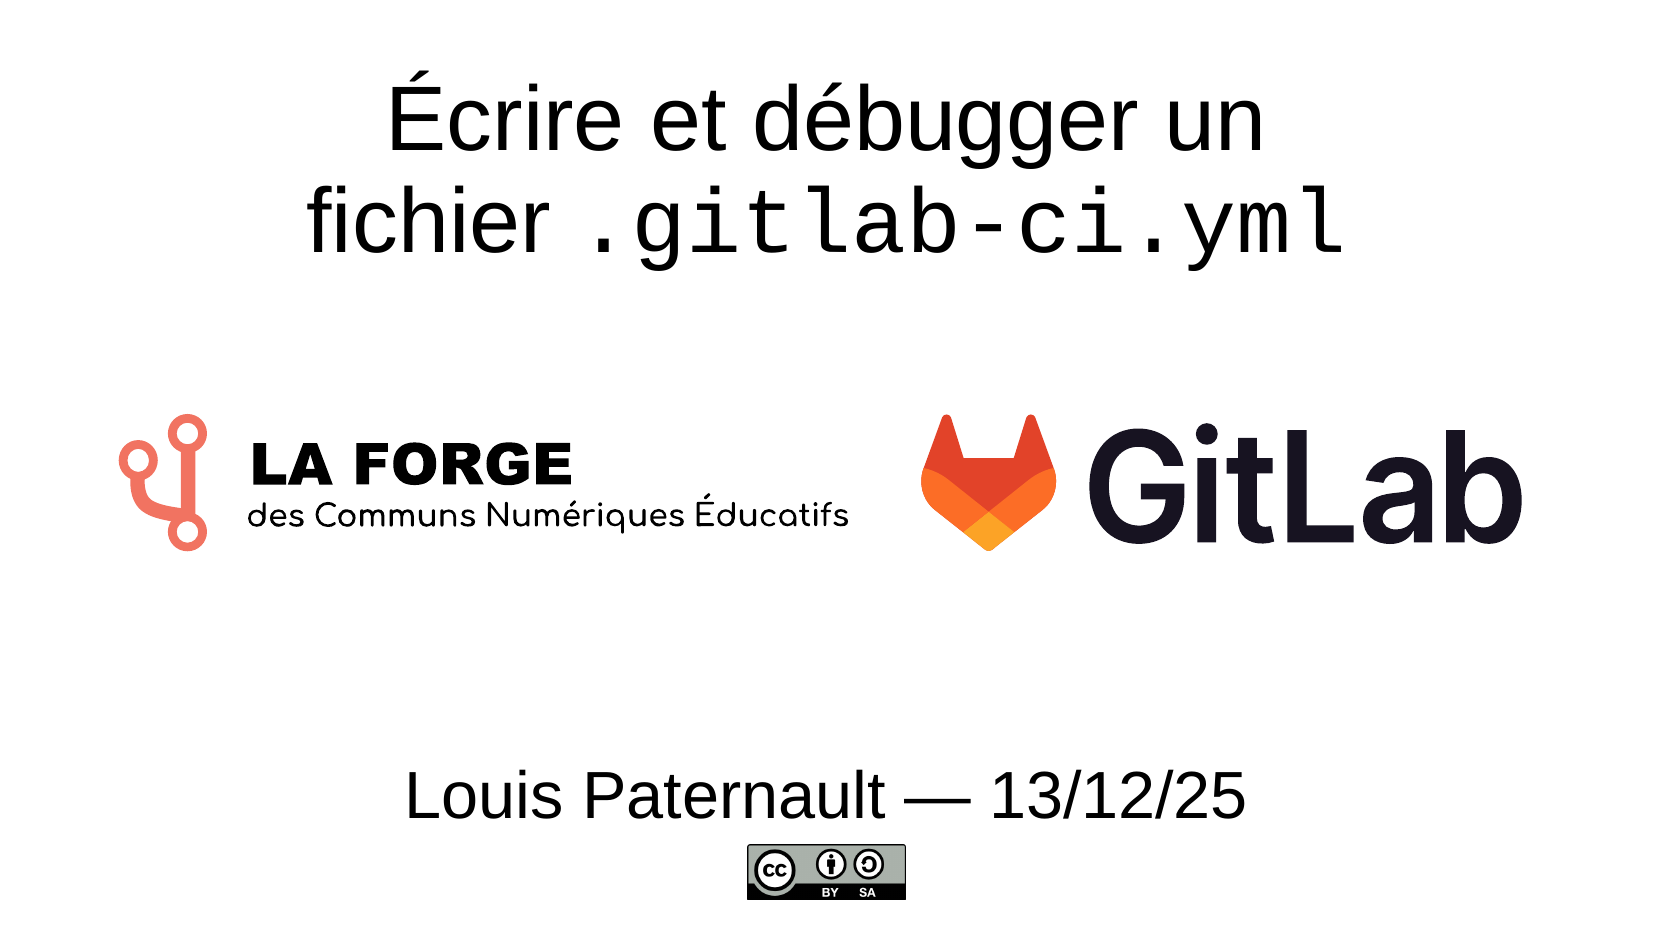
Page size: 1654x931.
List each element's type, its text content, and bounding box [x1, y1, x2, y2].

title Écrire et débugger un fichier .gitlab-ci.yml [82, 67, 1571, 281]
picture [94, 389, 875, 576]
picture [747, 844, 906, 900]
picture [921, 414, 1522, 551]
list Louis Paternault — 13/12/25 [82, 666, 1571, 924]
